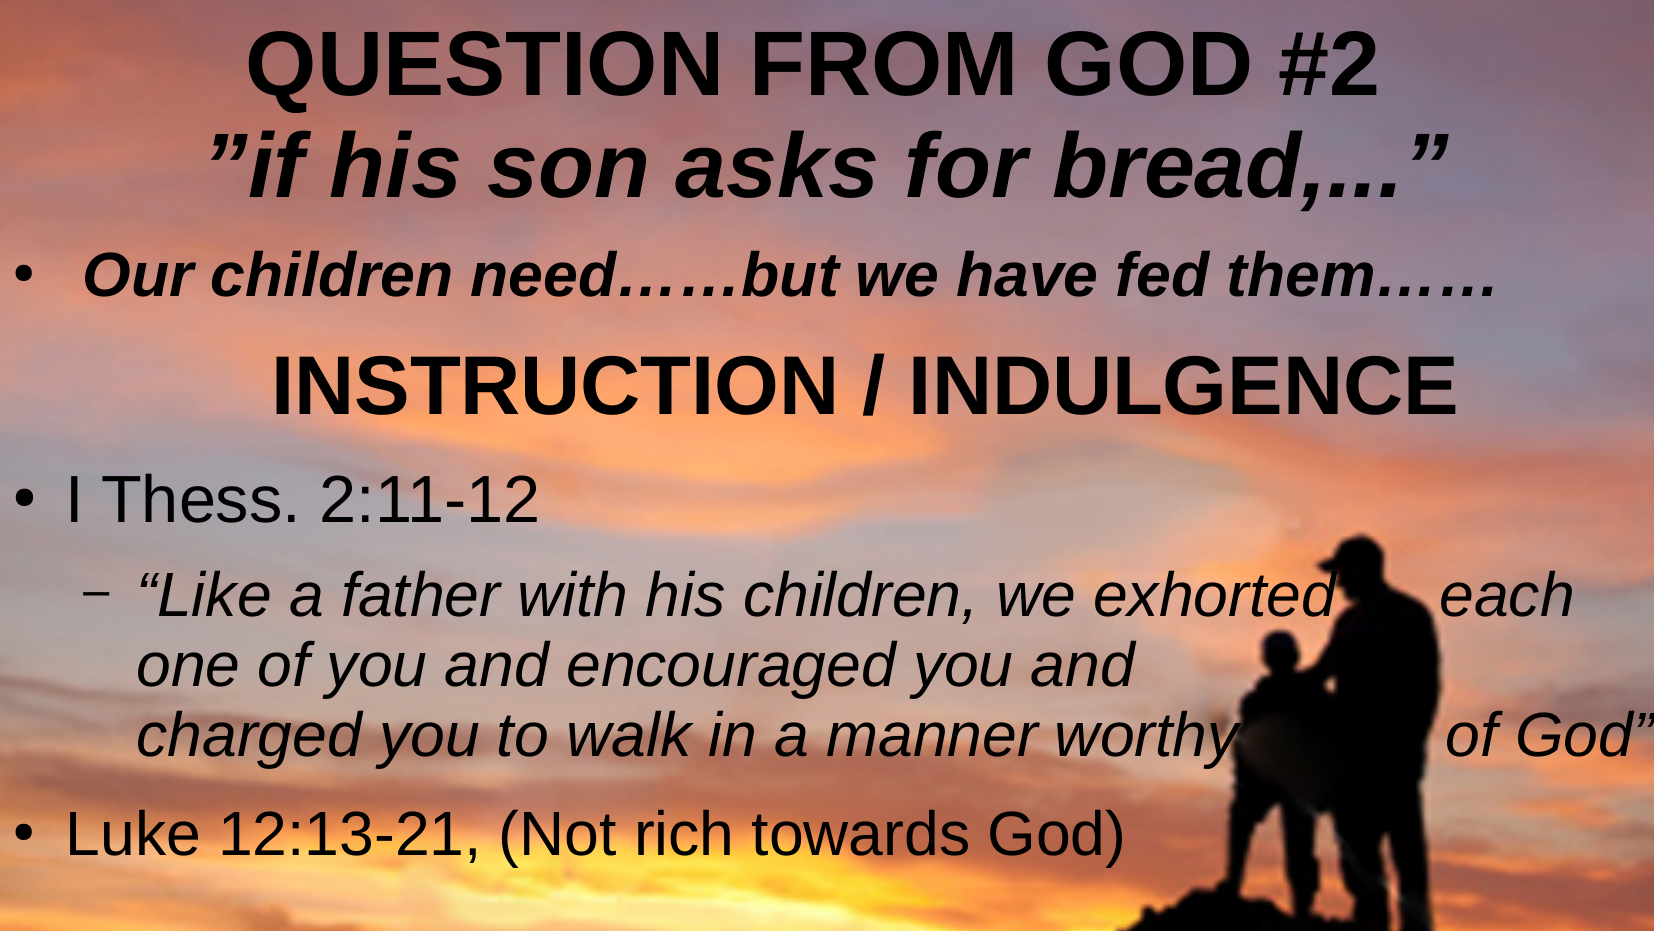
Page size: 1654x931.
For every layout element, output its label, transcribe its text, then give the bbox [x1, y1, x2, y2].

list Our children need……but we have fed them…… INSTRUCTION / INDULGENCE I Thess. 2:11-12 “Like a father with his children, we exhorted each one of you and encouraged you and charged you to walk in a manner worthy of God” Luke 12:13-21, (Not rich towards God) [0, 240, 1654, 931]
title QUESTION FROM GOD #2 ”if his son asks for bread,...” [82, 12, 1571, 218]
picture [0, 0, 1654, 240]
